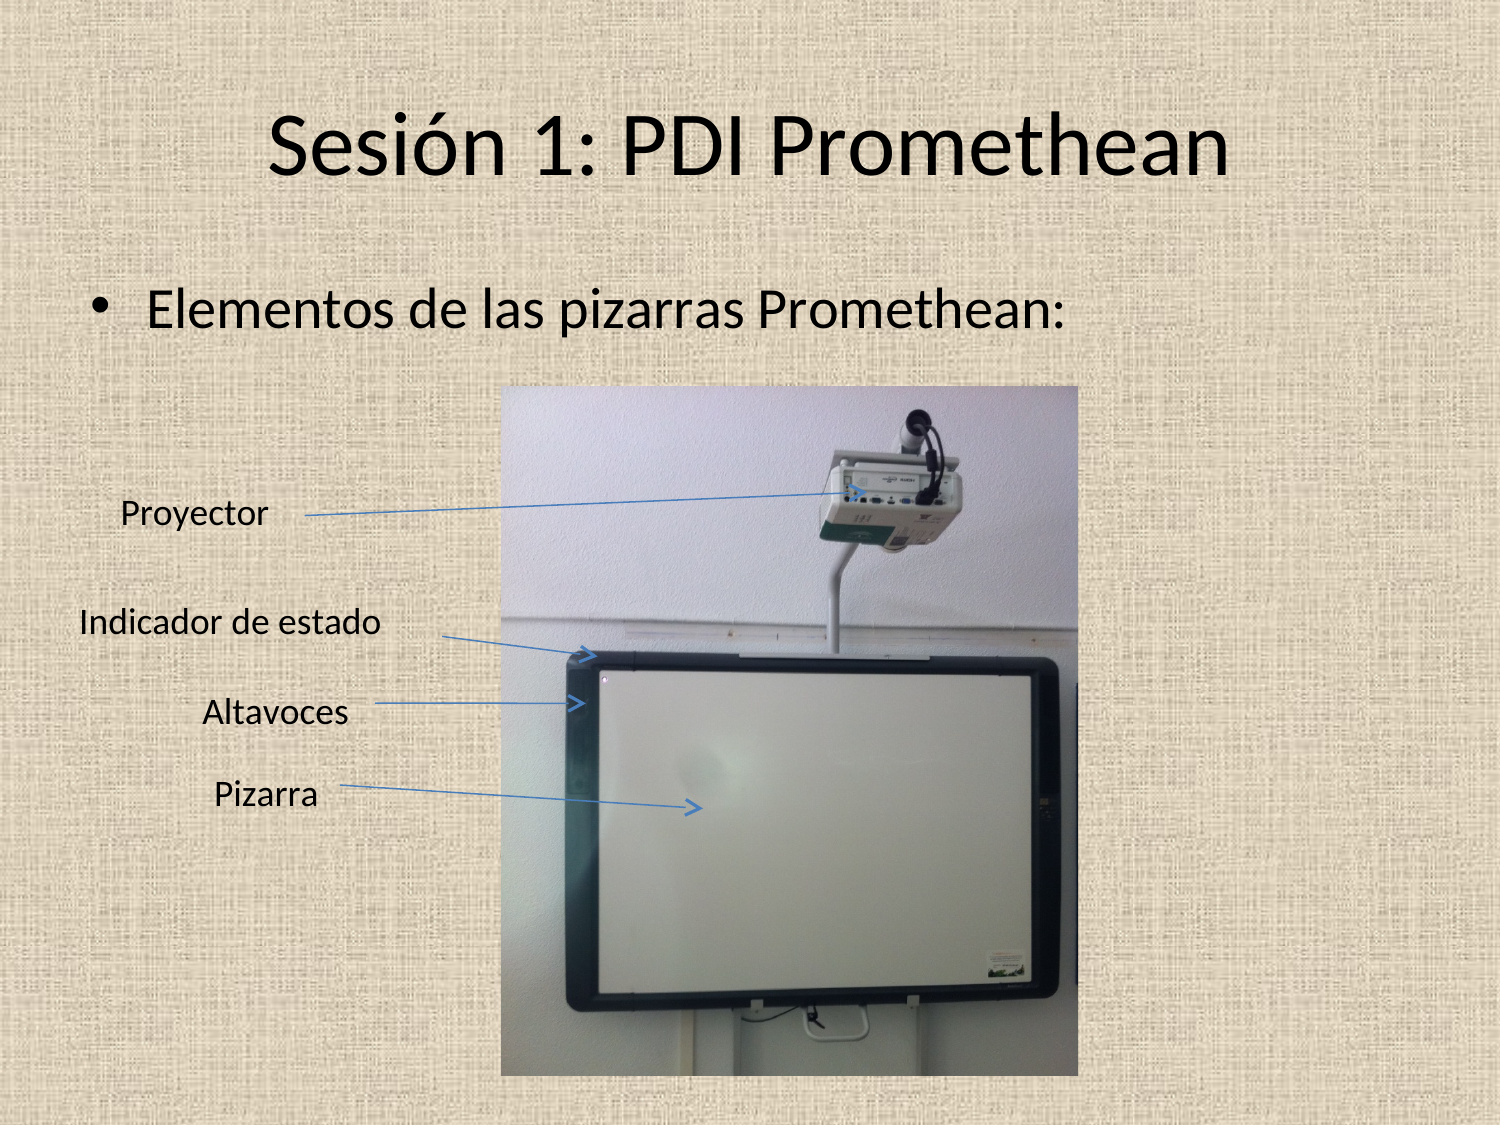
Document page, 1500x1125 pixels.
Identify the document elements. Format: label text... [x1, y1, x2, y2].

list Elementos de las pizarras Promethean: [75, 262, 1426, 1005]
text_box Proyector [105, 480, 285, 541]
text_box Indicador de estado [64, 589, 397, 650]
picture [0, 0, 1500, 1125]
text_box Altavoces [187, 679, 365, 741]
title Sesión 1: PDI Promethean [75, 45, 1426, 233]
text_box Pizarra [199, 761, 334, 823]
